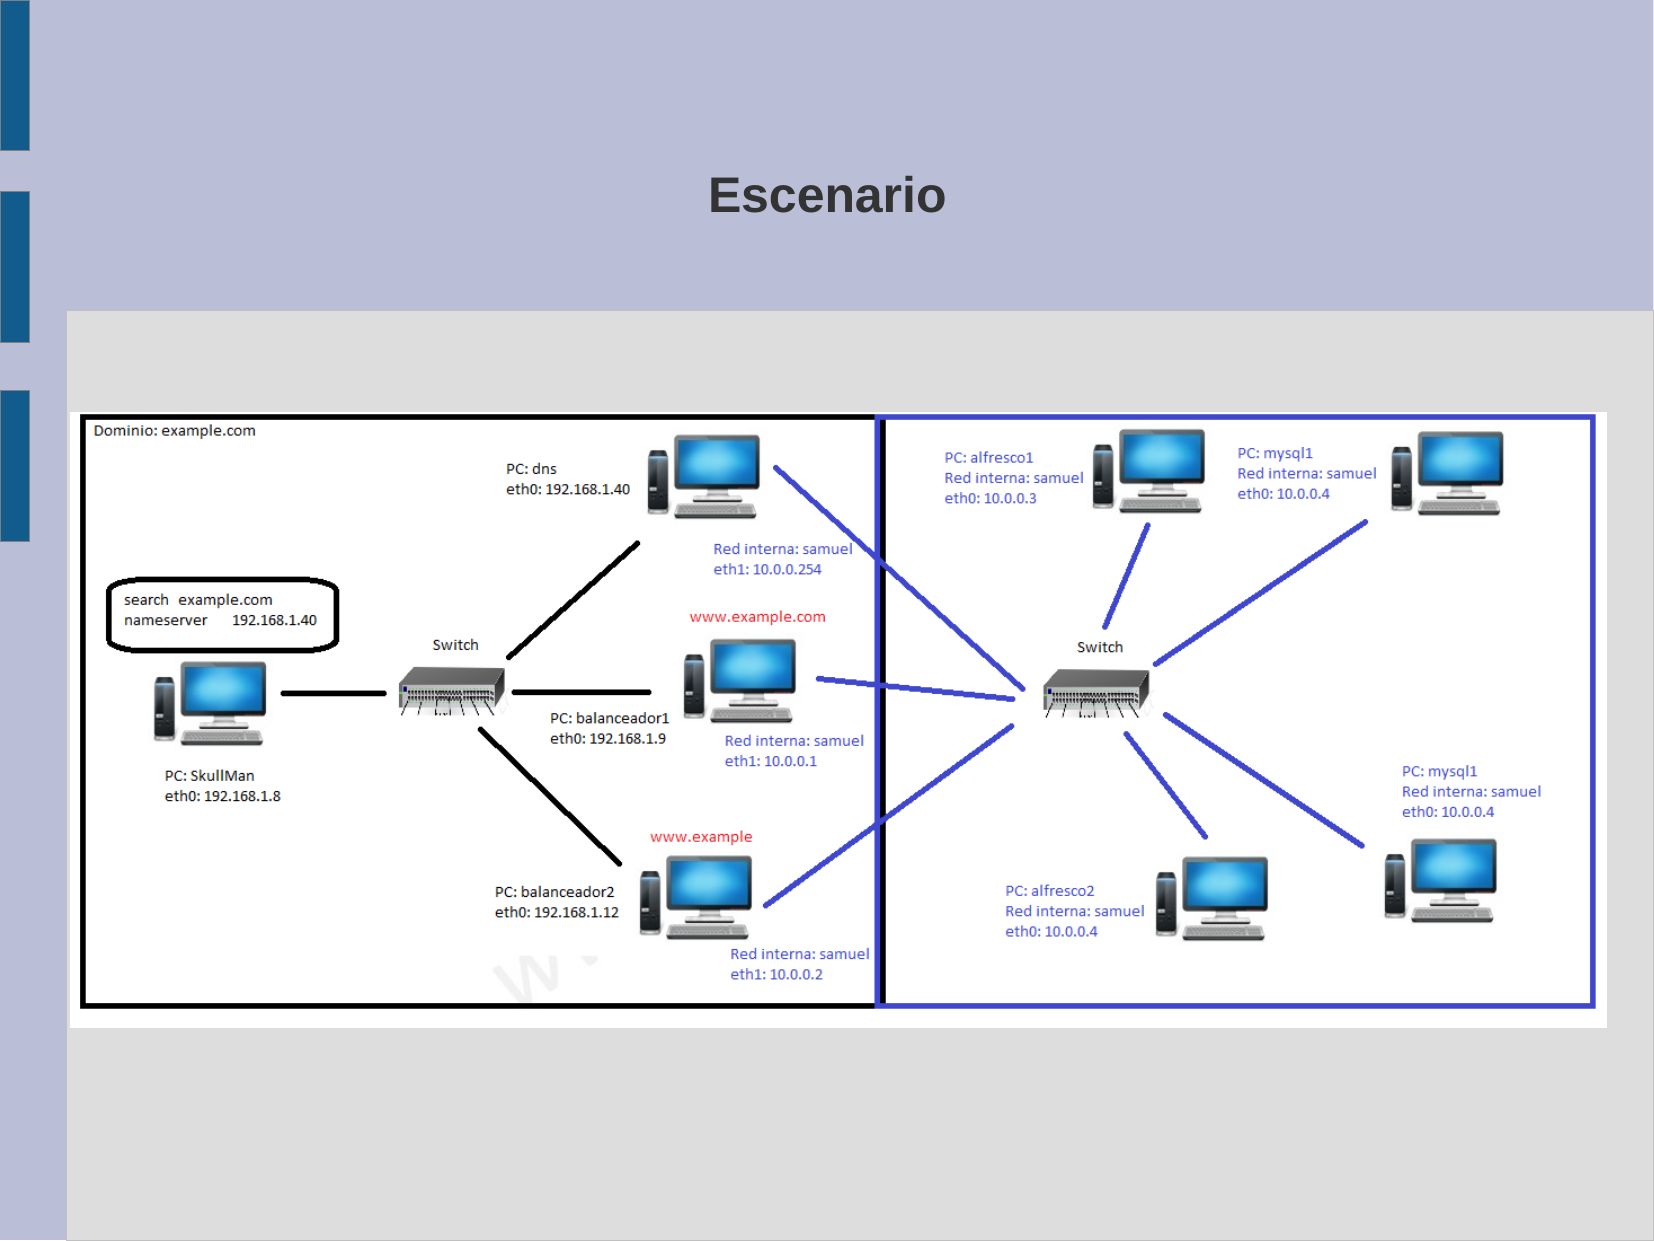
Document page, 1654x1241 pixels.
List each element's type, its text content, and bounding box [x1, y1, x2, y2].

picture [70, 412, 1607, 1028]
title Escenario [121, 91, 1534, 299]
